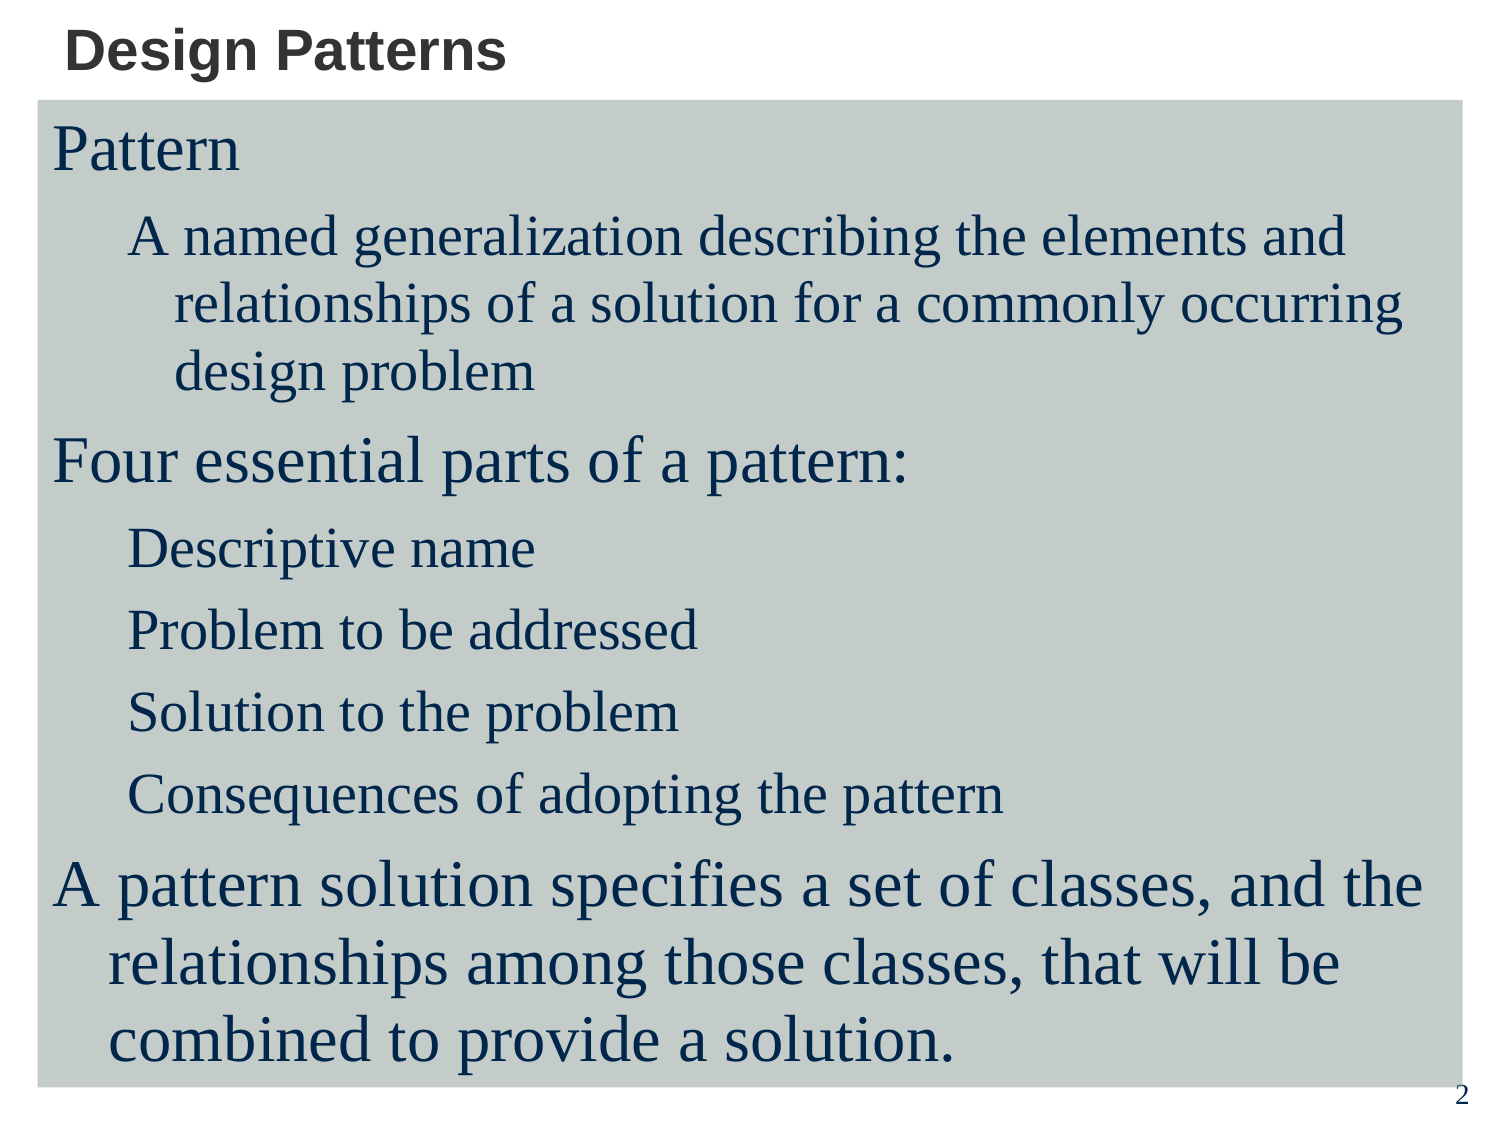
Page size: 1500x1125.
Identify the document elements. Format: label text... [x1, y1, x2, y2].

title Design Patterns [50, 0, 1450, 91]
list Pattern A named generalization describing the elements and relationships of a solution for a commonly occurring design problem Four essential parts of a pattern: Descriptive name Problem to be addressed Solution to the problem Consequences of adopting the pattern A pattern solution specifies a set of classes, and the relationships among those classes, that will be combined to provide a solution. [37, 99, 1463, 1088]
